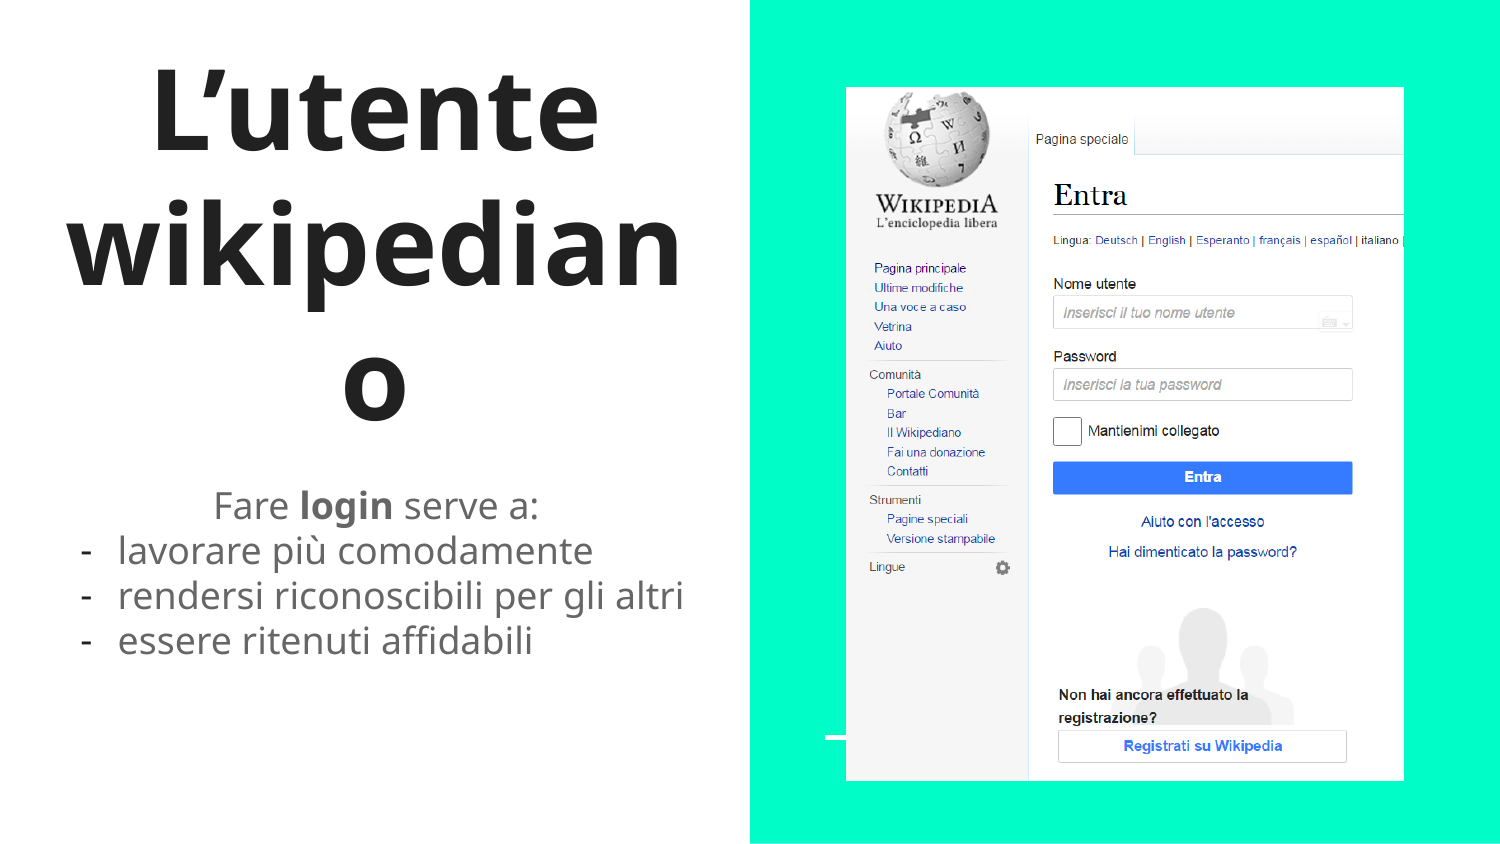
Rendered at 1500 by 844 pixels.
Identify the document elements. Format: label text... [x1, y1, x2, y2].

title L’utente wikipediano [43, 177, 708, 458]
subtitle Fare login serve a: lavorare più comodamente rendersi riconoscibili per gli altri essere ritenuti affidabili [27, 466, 726, 748]
picture [846, 87, 1404, 781]
